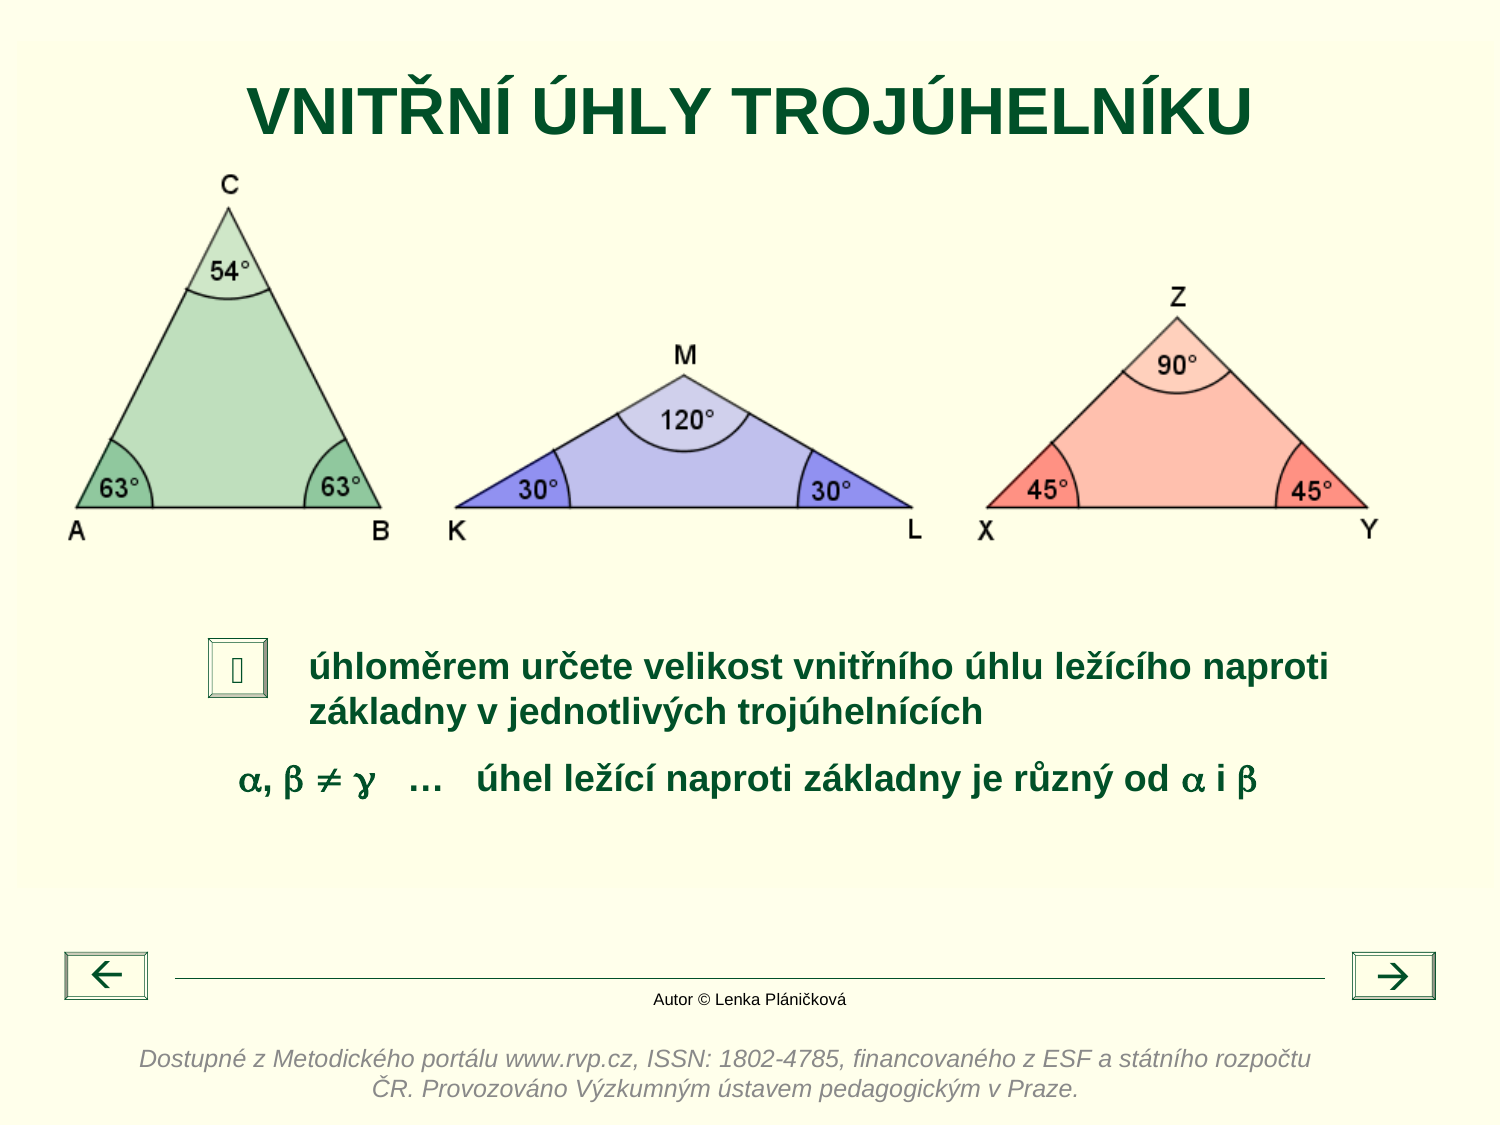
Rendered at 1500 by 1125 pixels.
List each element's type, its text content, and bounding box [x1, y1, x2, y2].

text_box  [213, 643, 263, 693]
text_box  [68, 956, 144, 996]
title VNITŘNÍ ÚHLY TROJÚHELNÍKU [22, 31, 1479, 185]
text_box  [1356, 956, 1432, 996]
text_box úhloměrem určete velikost vnitřního úhlu ležícího naproti základny v jednotlivých trojúhelnících [293, 634, 1347, 740]
text_box Dostupné z Metodického portálu www.rvp.cz, ISSN: 1802-4785, financovaného z ESF a státního rozpočtu ČR. Provozováno Výzkumným ústavem pedagogickým v Praze. [105, 1042, 1348, 1103]
picture [17, 41, 1494, 888]
text_box Autor © Lenka Pláničková [171, 981, 1329, 1017]
text_box ,    … úhel ležící naproti základny je různý od  i  [38, 746, 1458, 794]
